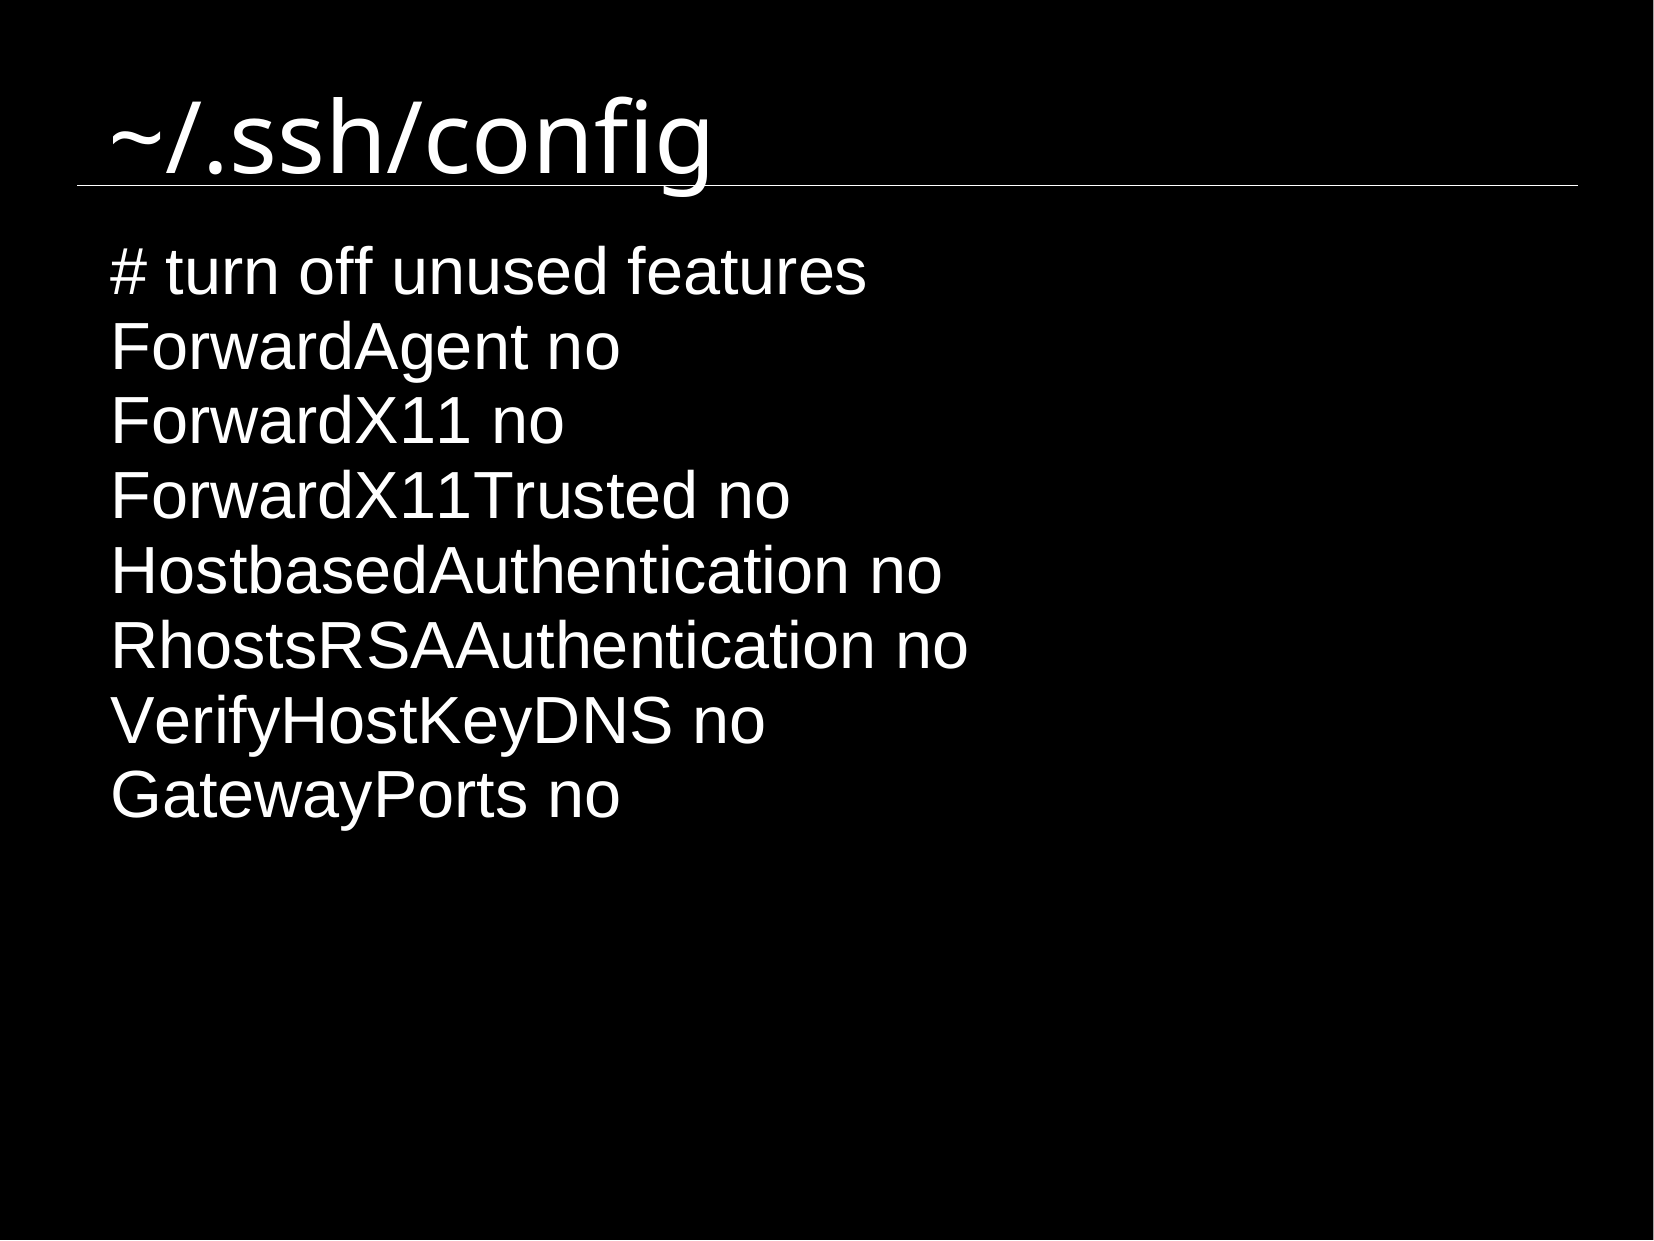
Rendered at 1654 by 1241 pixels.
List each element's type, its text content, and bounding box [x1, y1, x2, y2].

text_box # turn off unused features ForwardAgent no ForwardX11 no ForwardX11Trusted no HostbasedAuthentication no RhostsRSAAuthentication no VerifyHostKeyDNS no GatewayPorts no [95, 226, 988, 915]
text_box ~/.ssh/config [93, 58, 687, 185]
